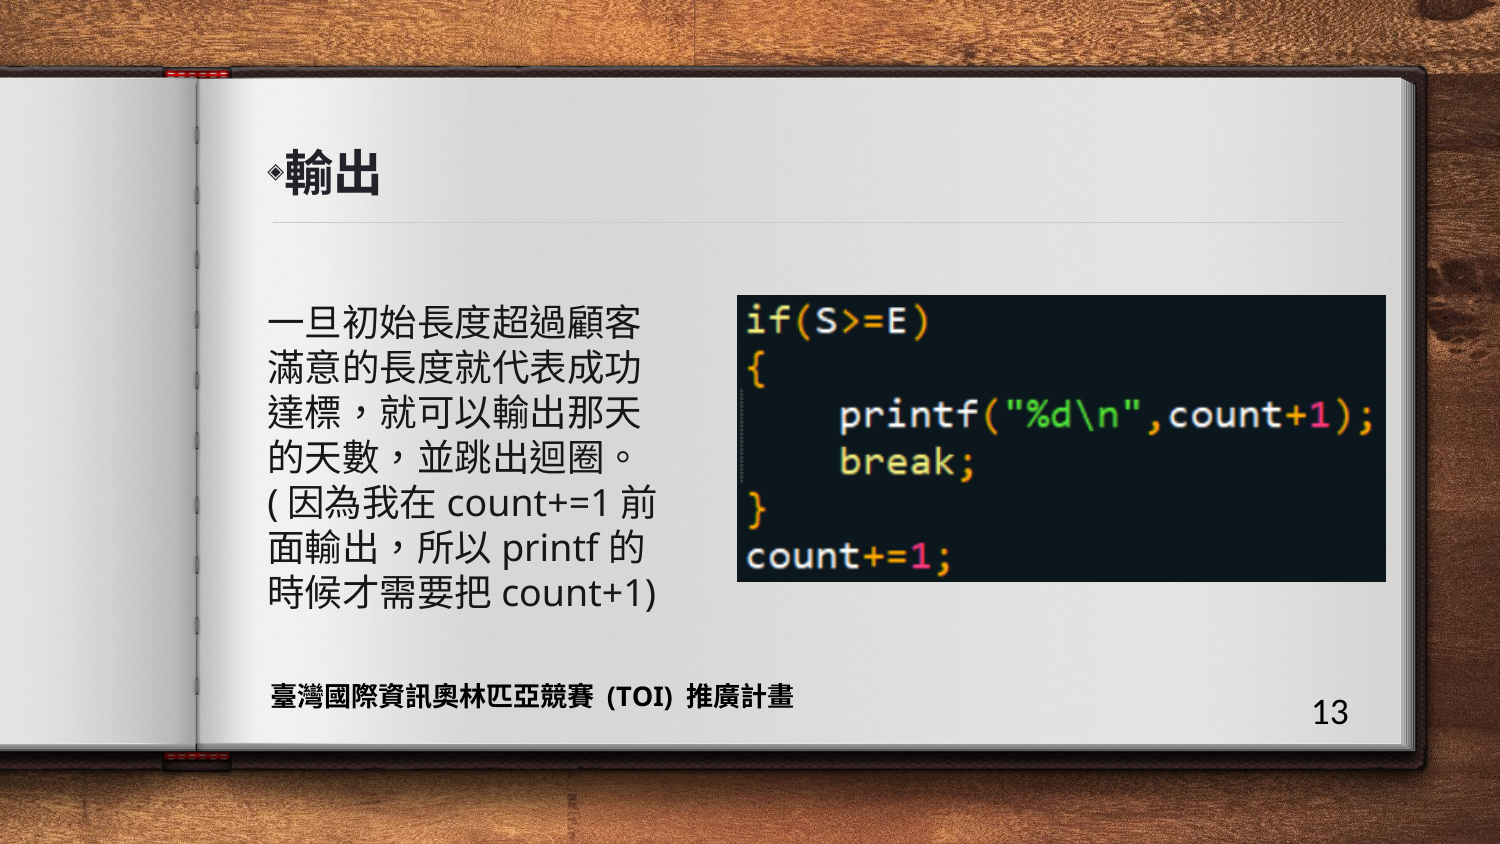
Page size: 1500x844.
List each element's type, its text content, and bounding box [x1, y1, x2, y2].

text_box 一旦初始長度超過顧客滿意的長度就代表成功達標，就可以輸出那天的天數，並跳出迴圈。 (因為我在count+=1前面輸出，所以printf的時候才需要把count+1) [252, 291, 676, 625]
text_box [1295, 672, 1386, 737]
list 輸出 [252, 126, 1183, 216]
picture [737, 295, 1386, 582]
